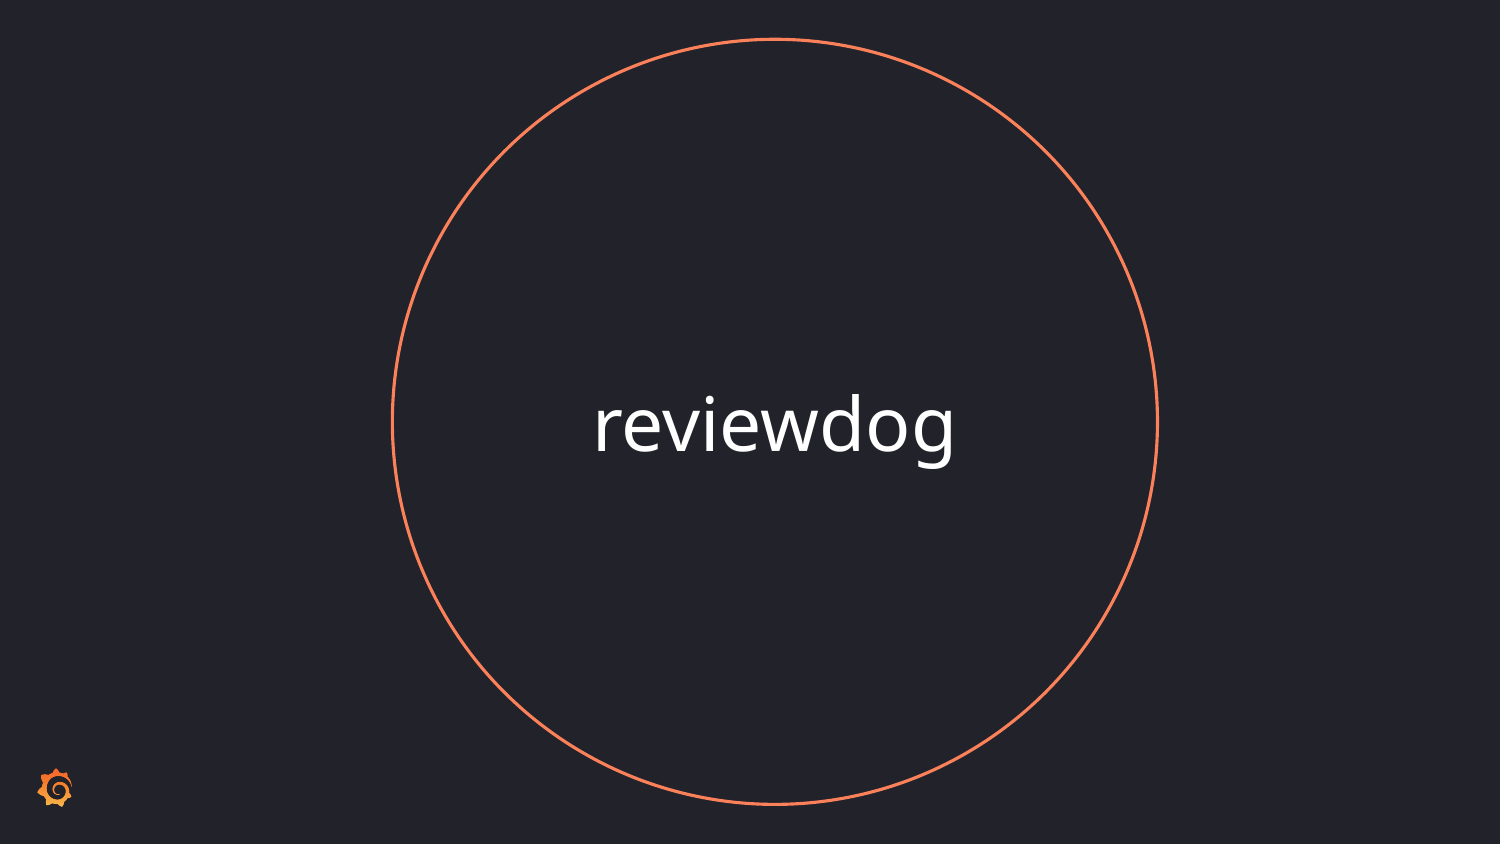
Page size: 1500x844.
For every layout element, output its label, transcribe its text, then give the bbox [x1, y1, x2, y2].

picture [37, 768, 72, 807]
text_box reviewdog [420, 89, 1130, 753]
